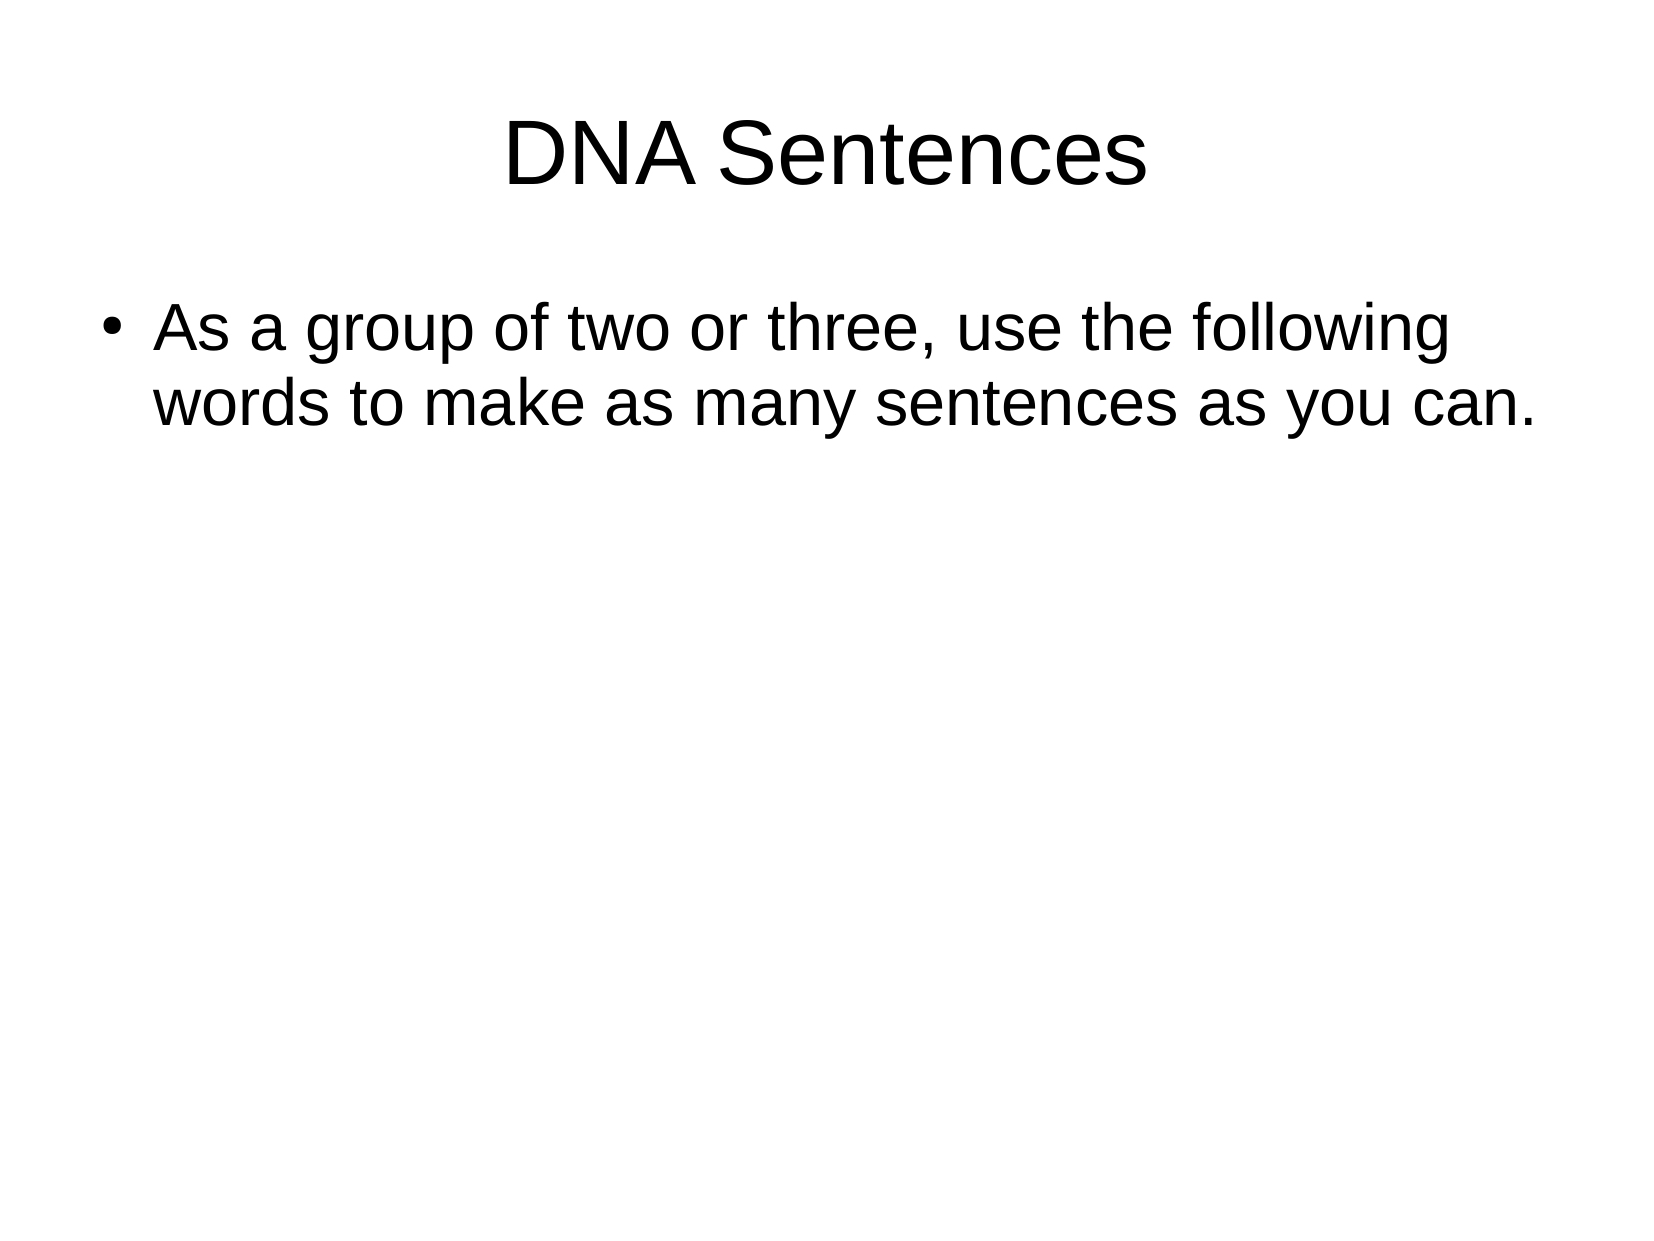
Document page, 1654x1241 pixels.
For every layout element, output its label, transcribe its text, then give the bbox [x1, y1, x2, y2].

list As a group of two or three, use the following words to make as many sentences as you can. [82, 290, 1571, 1010]
title DNA Sentences [82, 49, 1571, 257]
